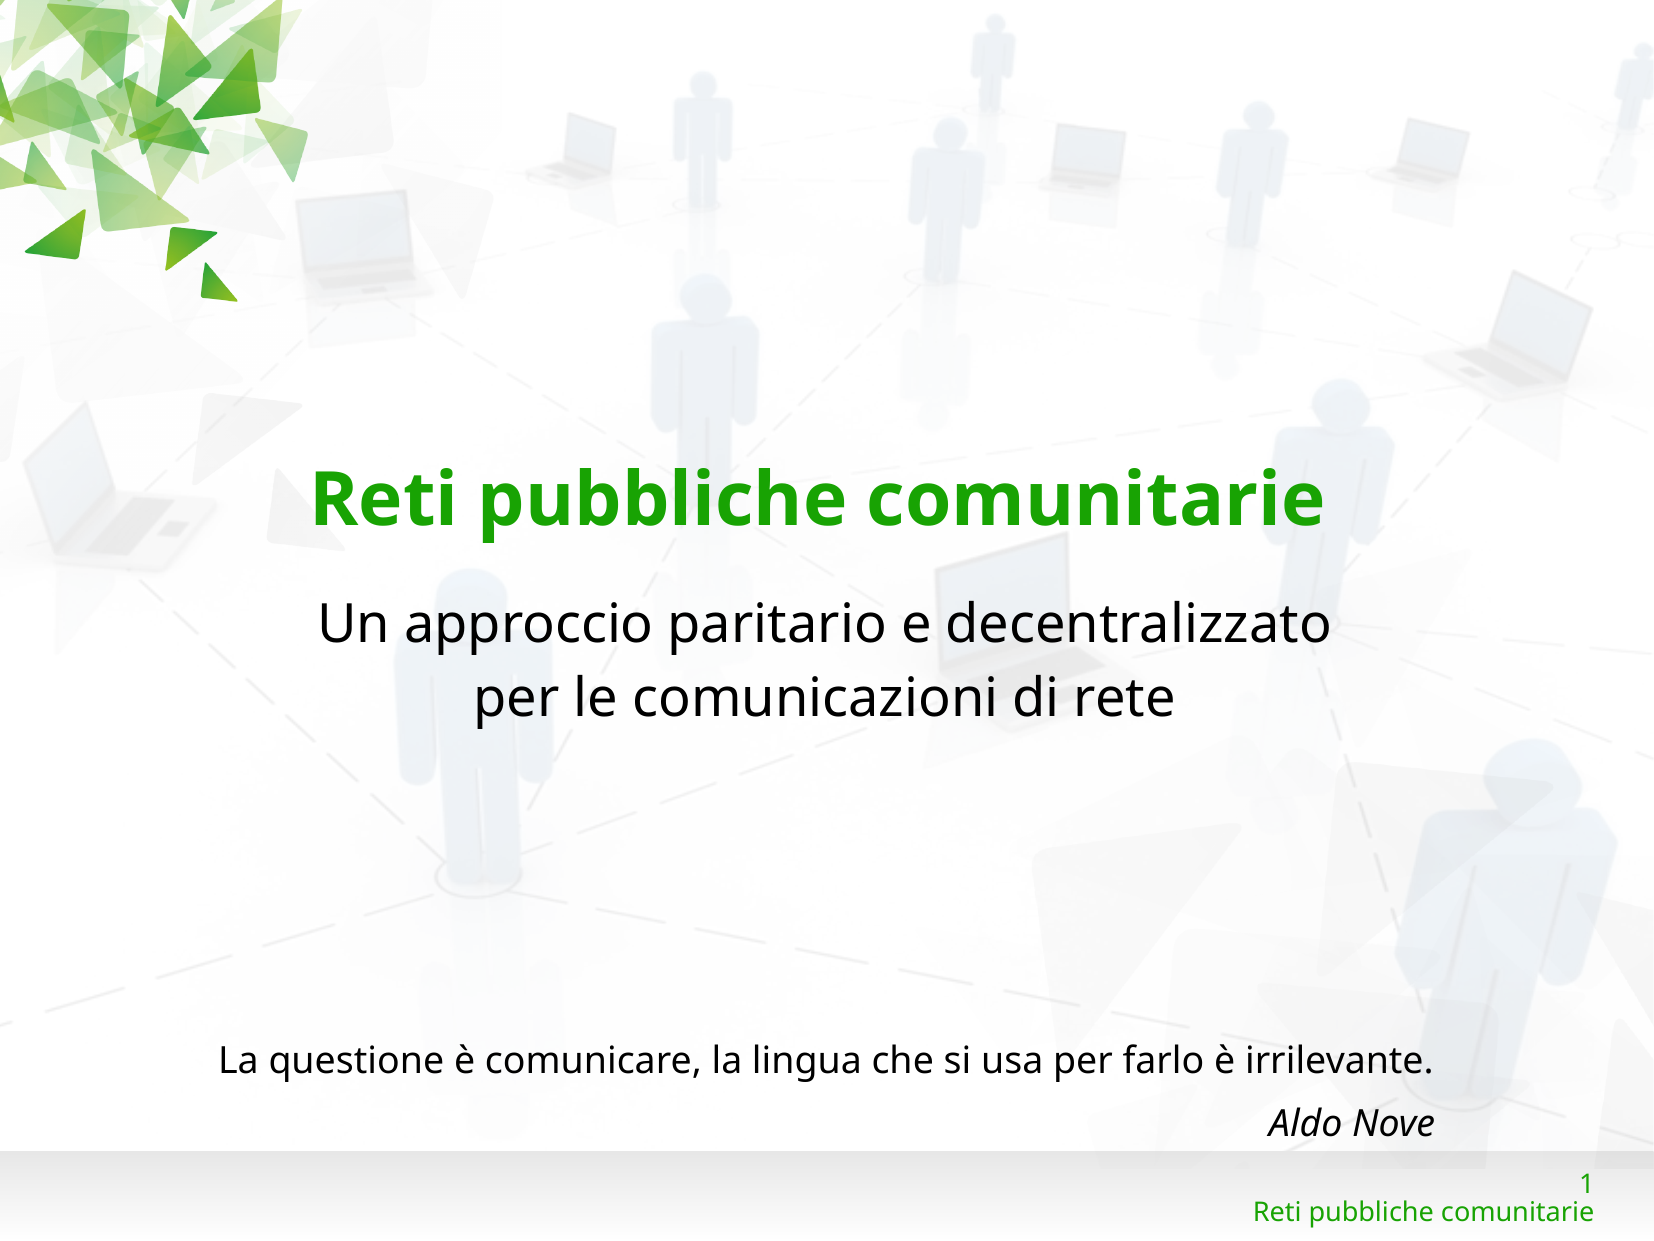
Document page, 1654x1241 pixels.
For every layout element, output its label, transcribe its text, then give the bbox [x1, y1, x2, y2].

list Un approccio paritario e decentralizzato per le comunicazioni di rete [168, 584, 1438, 733]
list La questione è comunicare, la lingua che si usa per farlo è irrilevante. Aldo Nove [165, 1033, 1436, 1182]
title Reti pubbliche comunitarie [183, 407, 1453, 585]
picture [0, 0, 1654, 1169]
